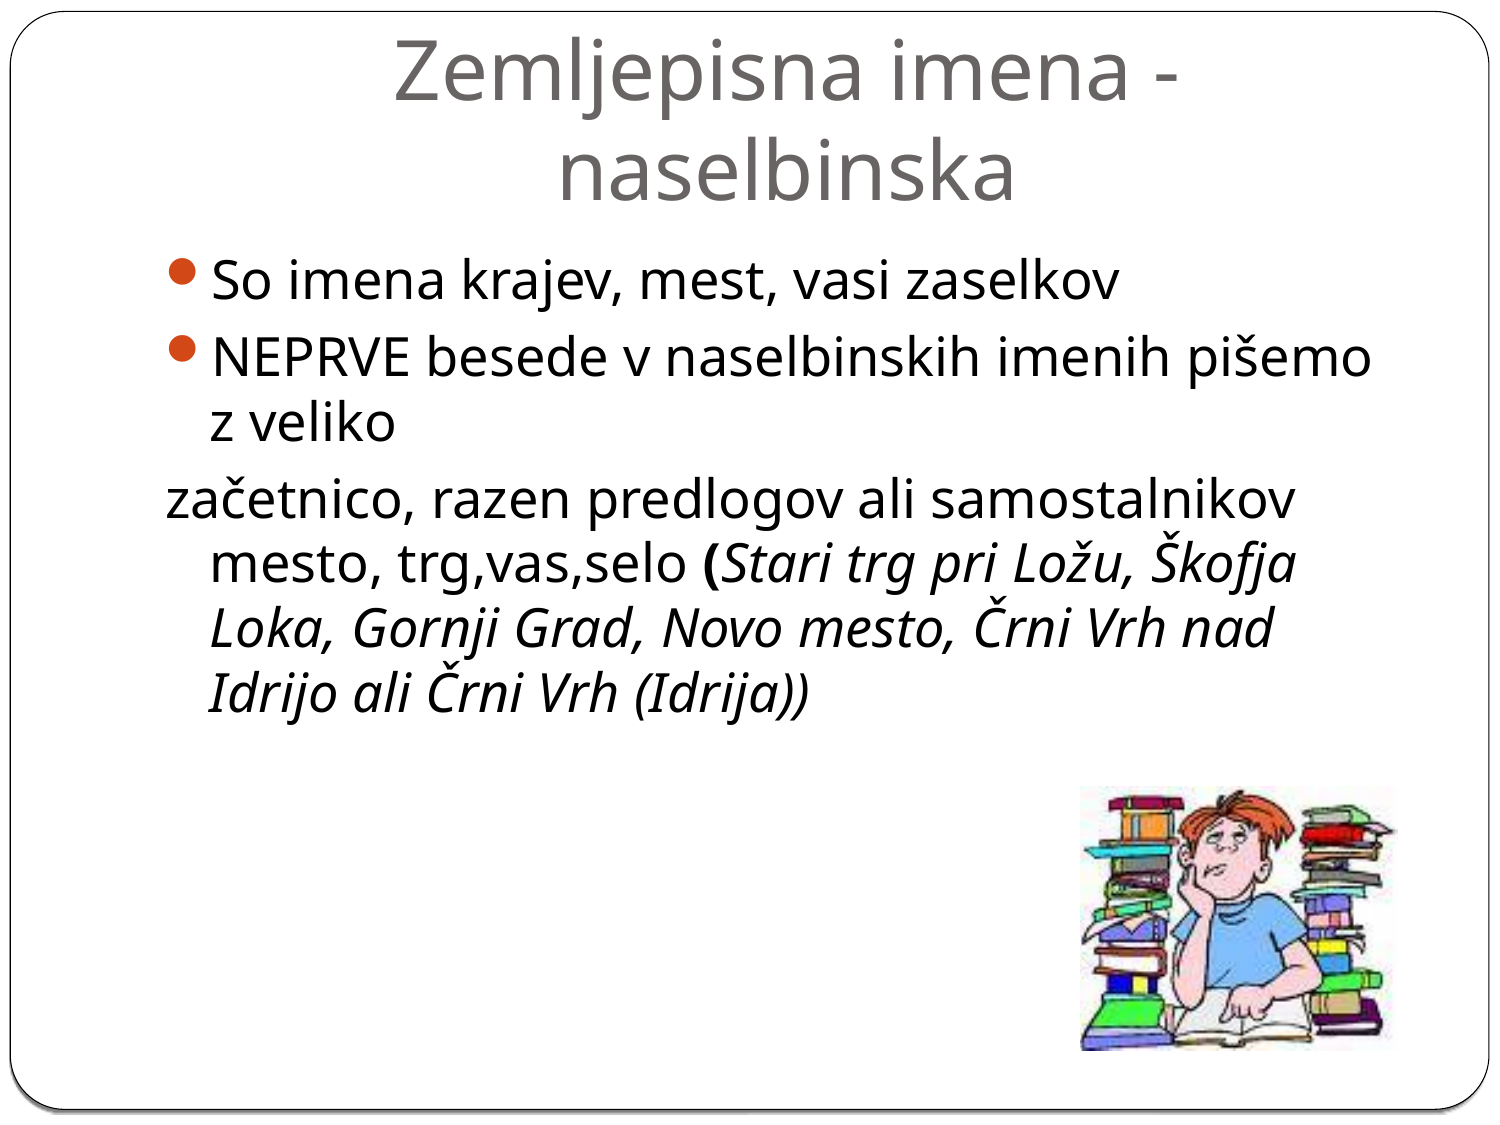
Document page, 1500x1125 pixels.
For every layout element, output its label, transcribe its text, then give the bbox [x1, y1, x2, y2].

title Zemljepisna imena - naselbinska [150, 45, 1425, 233]
list So imena krajev, mest, vasi zaselkov NEPRVE besede v naselbinskih imenih pišemo z veliko začetnico, razen predlogov ali samostalnikov mesto, trg,vas,selo (Stari trg pri Ložu, Škofja Loka, Gornji Grad, Novo mesto, Črni Vrh nad Idrijo ali Črni Vrh (Idrija)) [150, 237, 1425, 988]
picture [1080, 786, 1398, 1051]
